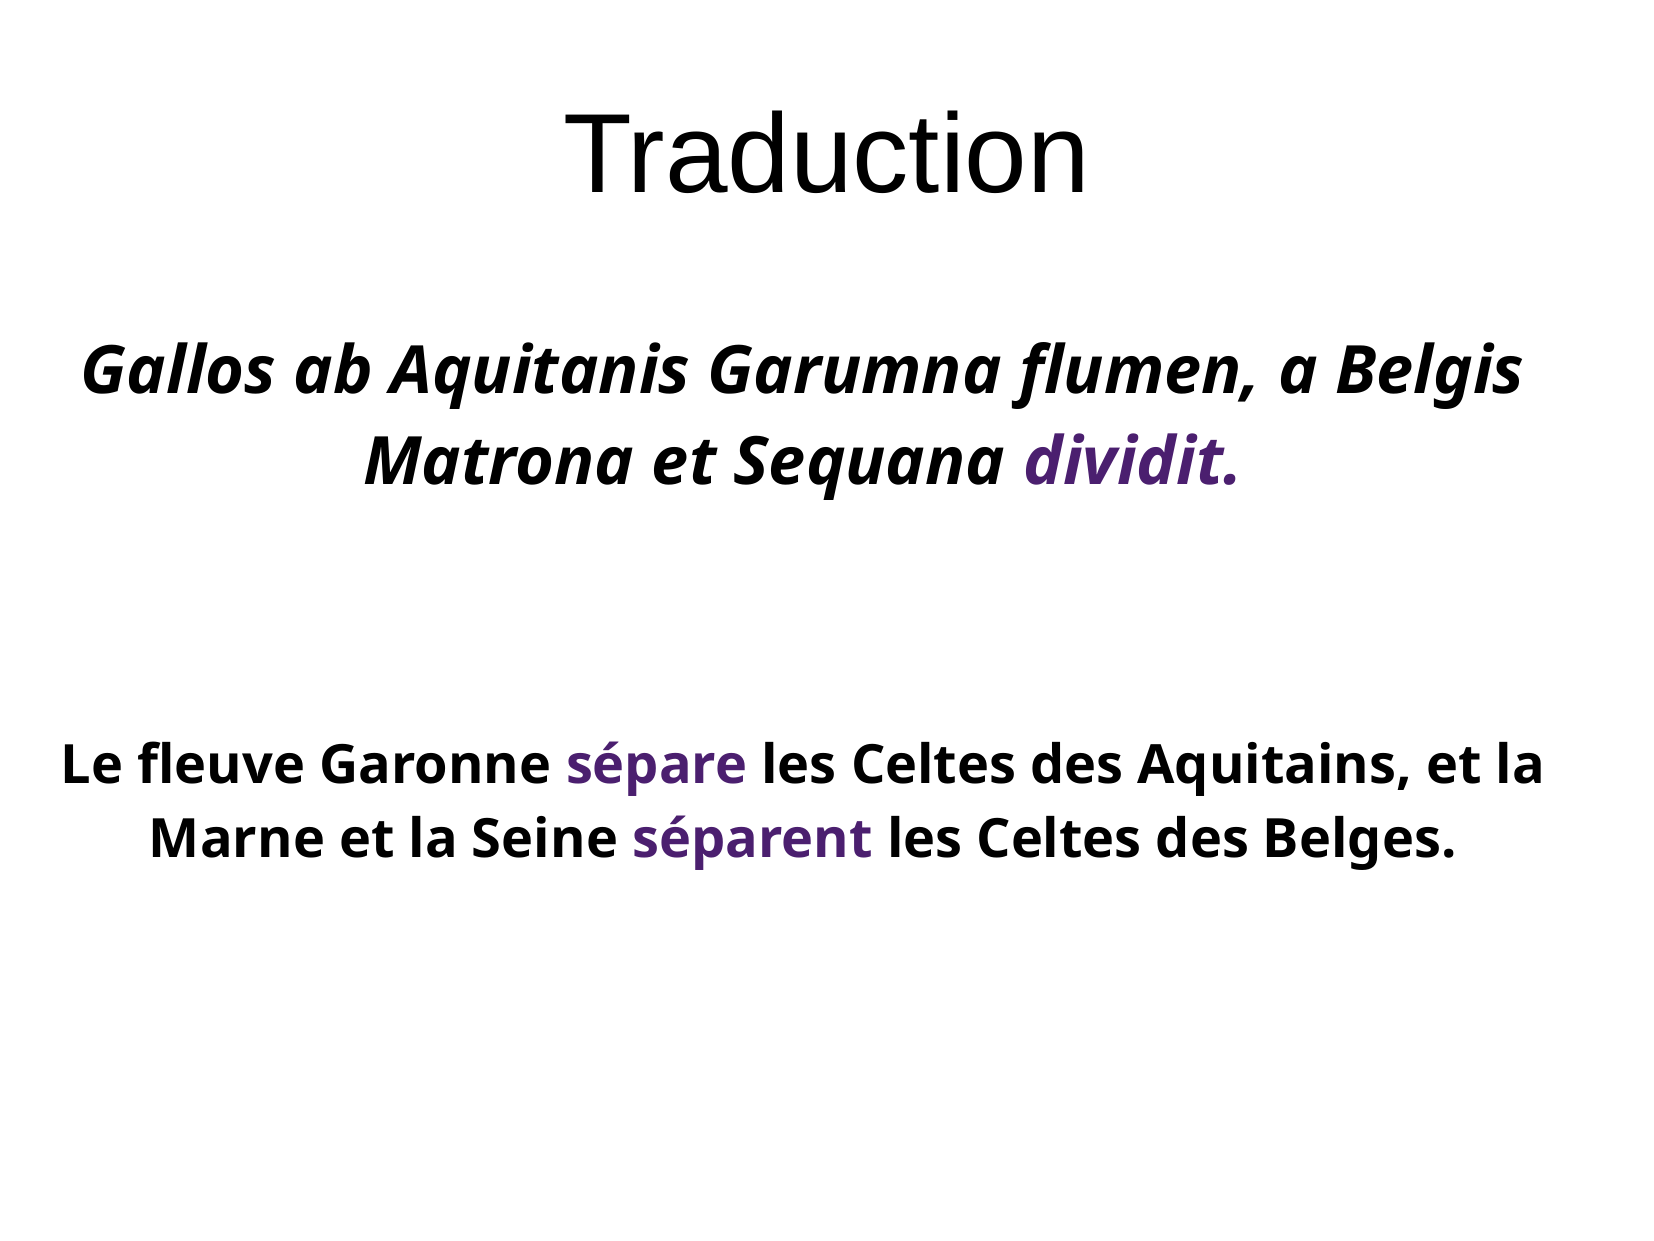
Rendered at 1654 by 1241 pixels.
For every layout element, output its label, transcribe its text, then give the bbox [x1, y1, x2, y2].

subtitle Gallos ab Aquitanis Garumna flumen, a Belgis Matrona et Sequana dividit. Le fleuve Garonne sépare les Celtes des Aquitains, et la Marne et la Seine séparent les Celtes des Belges. [59, 188, 1548, 1008]
title Traduction [82, 49, 1571, 257]
